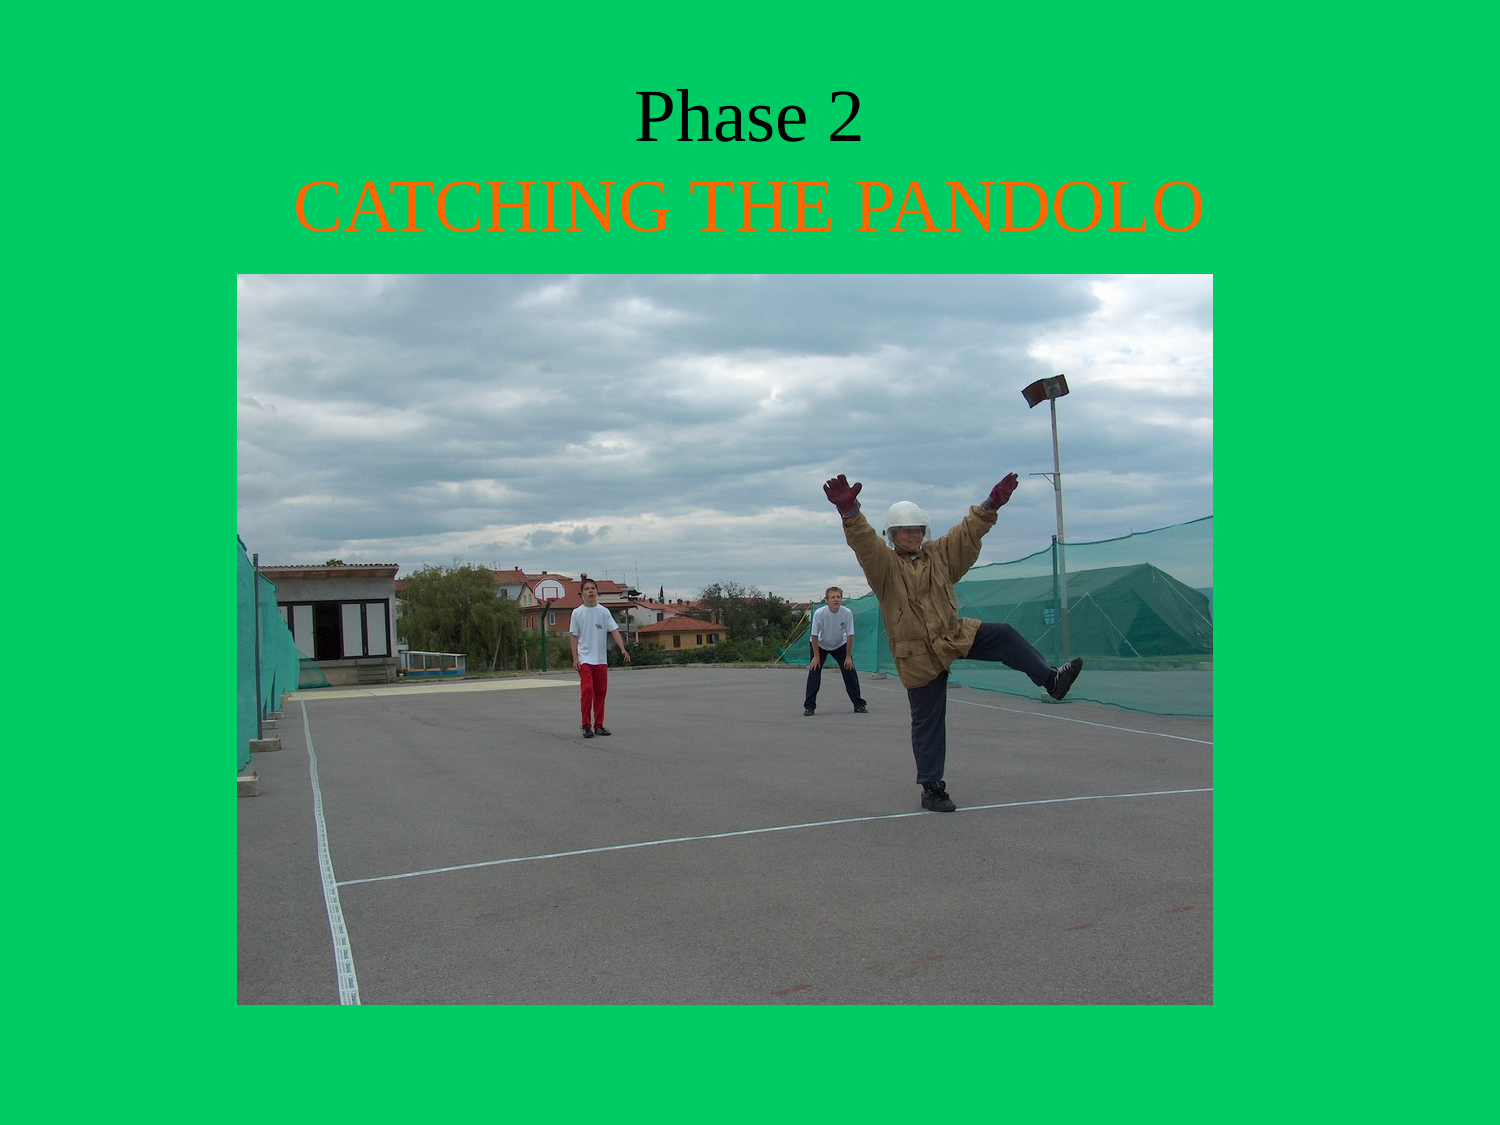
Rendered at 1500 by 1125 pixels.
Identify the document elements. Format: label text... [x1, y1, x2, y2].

picture [237, 274, 1213, 1005]
title Phase 2 CATCHING THE PANDOLO [112, 62, 1388, 250]
